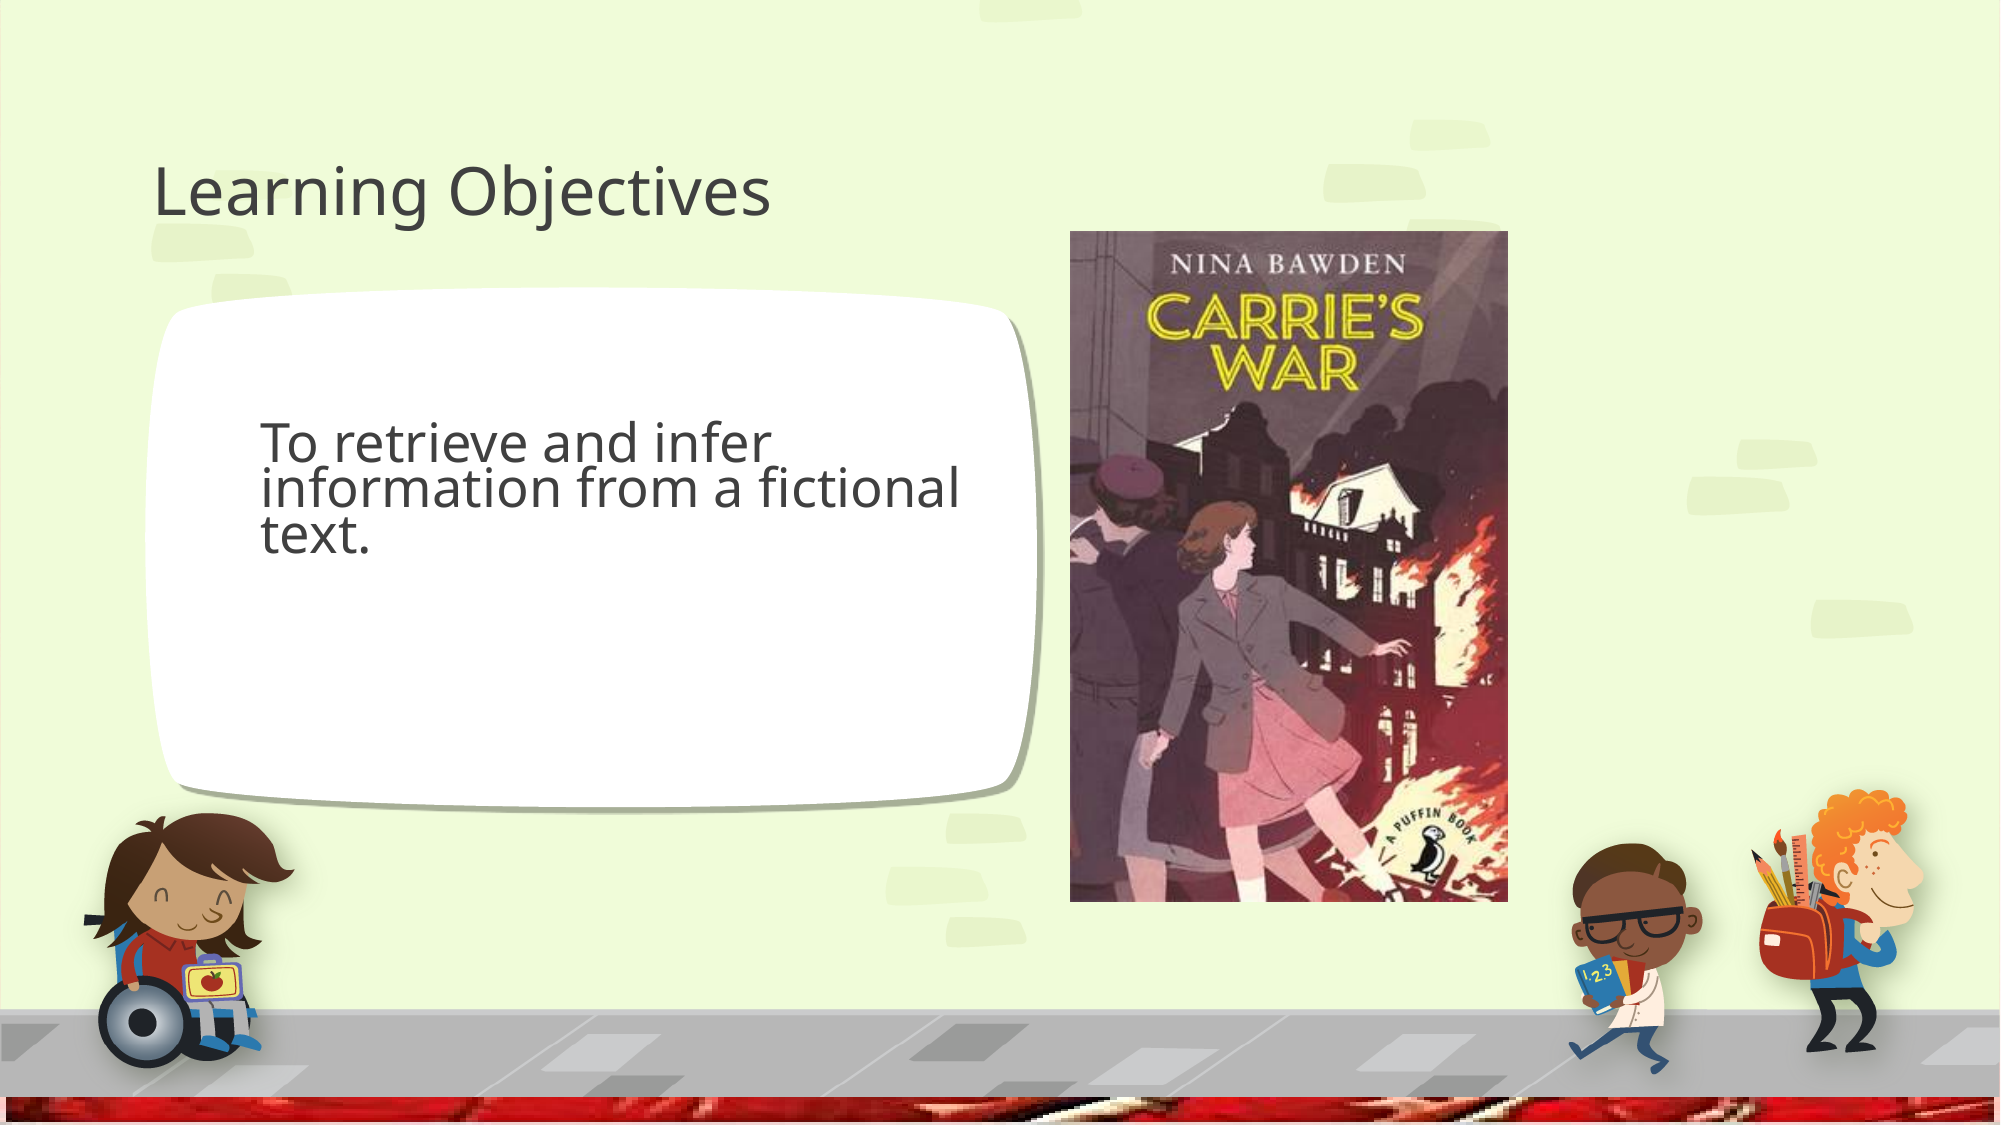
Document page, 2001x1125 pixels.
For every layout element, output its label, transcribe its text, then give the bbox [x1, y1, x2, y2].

list To retrieve and infer information from a fictional text. [245, 418, 1014, 586]
title Learning Objectives [137, 59, 1750, 238]
picture [1070, 231, 1508, 902]
